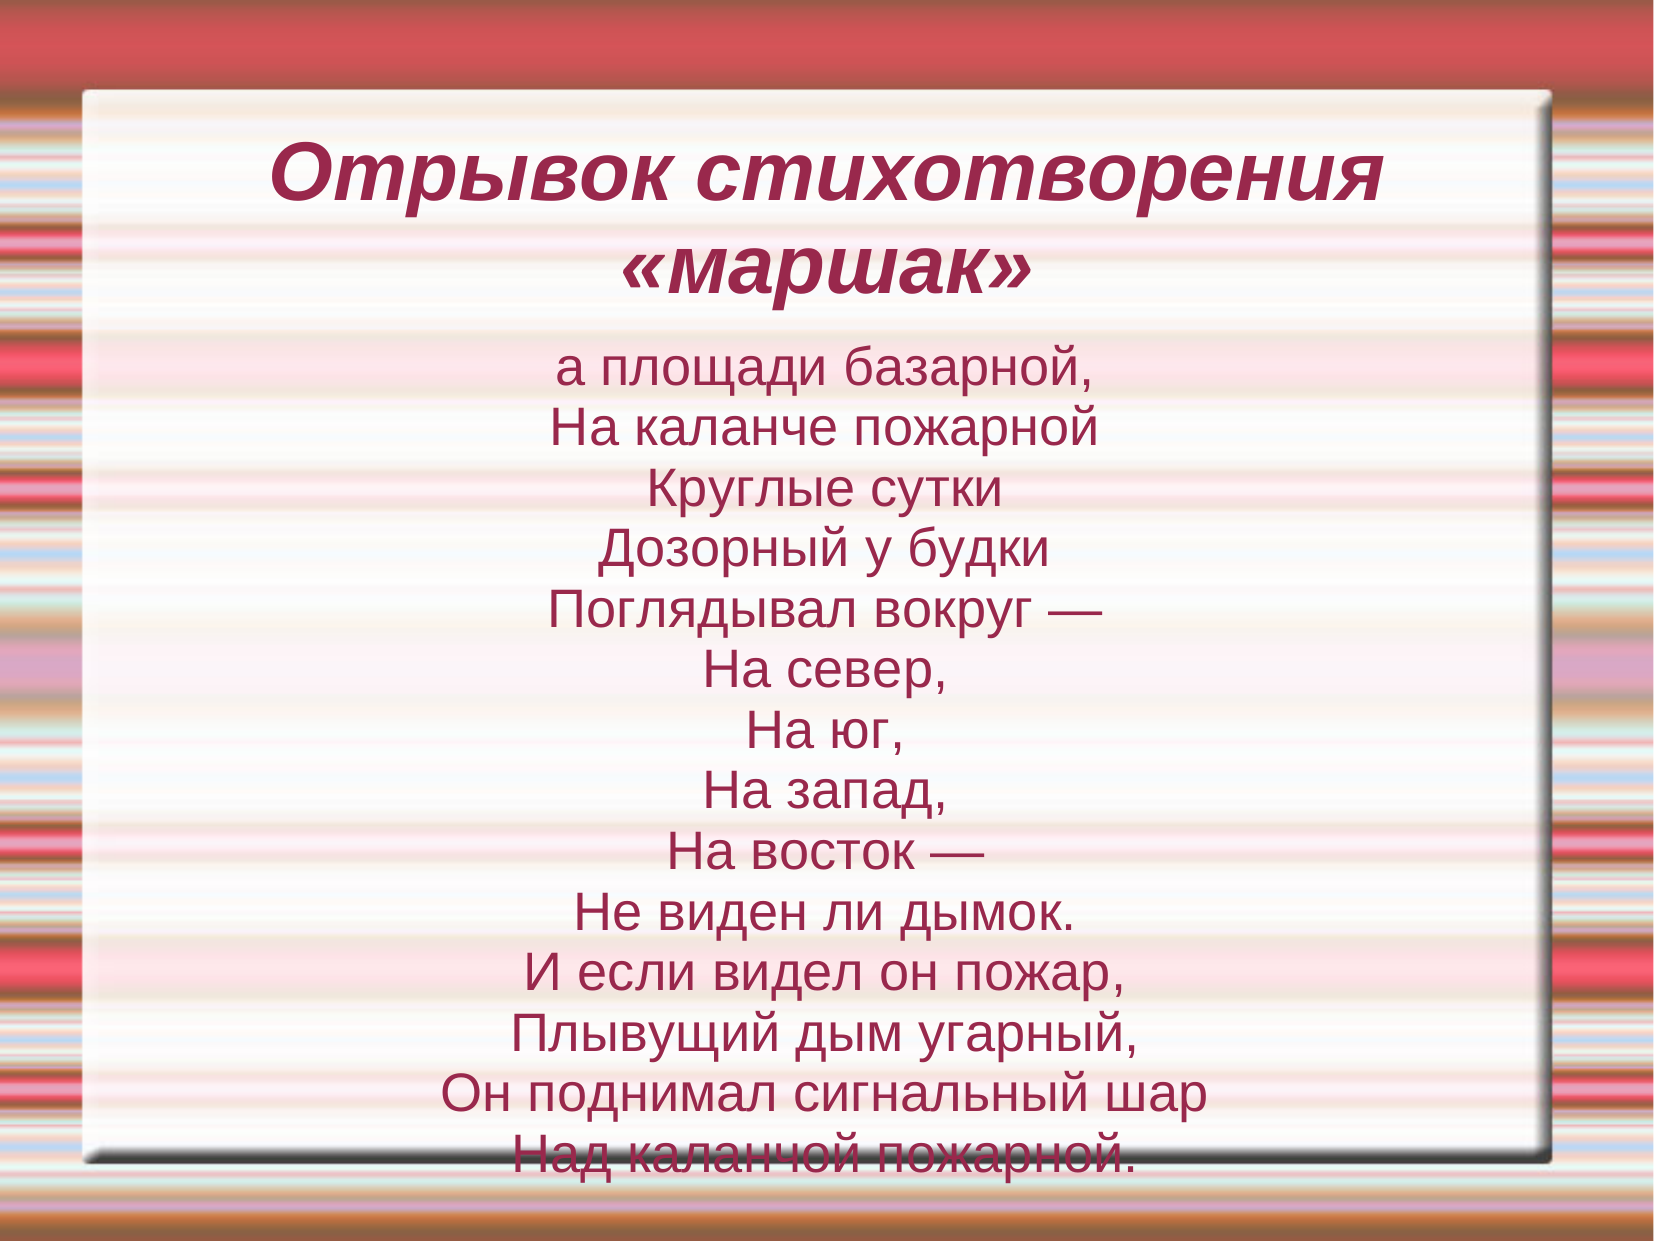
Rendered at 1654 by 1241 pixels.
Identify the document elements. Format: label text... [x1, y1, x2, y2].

picture [0, 0, 1654, 1241]
subtitle а площади базарной, На каланче пожарной Круглые сутки Дозорный у будки Поглядывал вокруг — На север, На юг, На запад, На восток — Не виден ли дымок. И если видел он пожар, Плывущий дым угарный, Он поднимал сигнальный шар Над каланчой пожарной. [134, 336, 1516, 1184]
title Отрывок стихотворения «маршак» [121, 114, 1534, 322]
